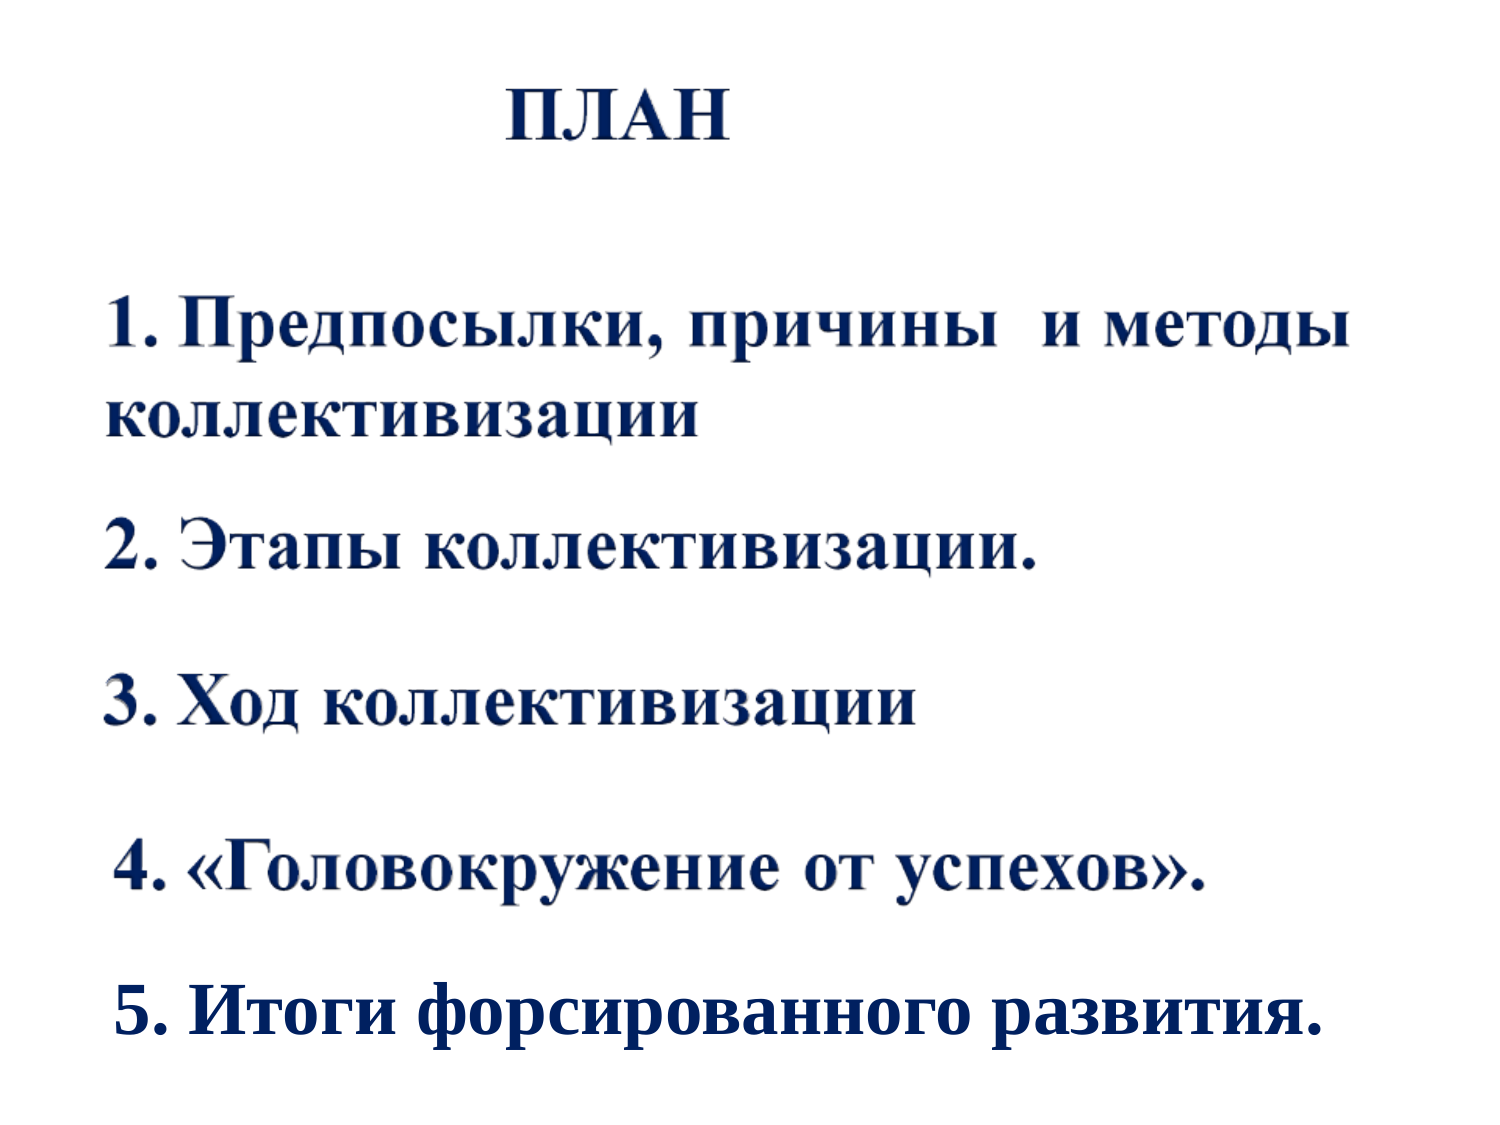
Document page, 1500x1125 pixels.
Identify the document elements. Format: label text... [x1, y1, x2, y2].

picture [58, 250, 1448, 465]
picture [57, 628, 1491, 752]
text_box 5. Итоги форсированного развития. [98, 952, 1500, 1058]
picture [66, 793, 1500, 918]
picture [58, 472, 1467, 596]
picture [459, 43, 777, 167]
